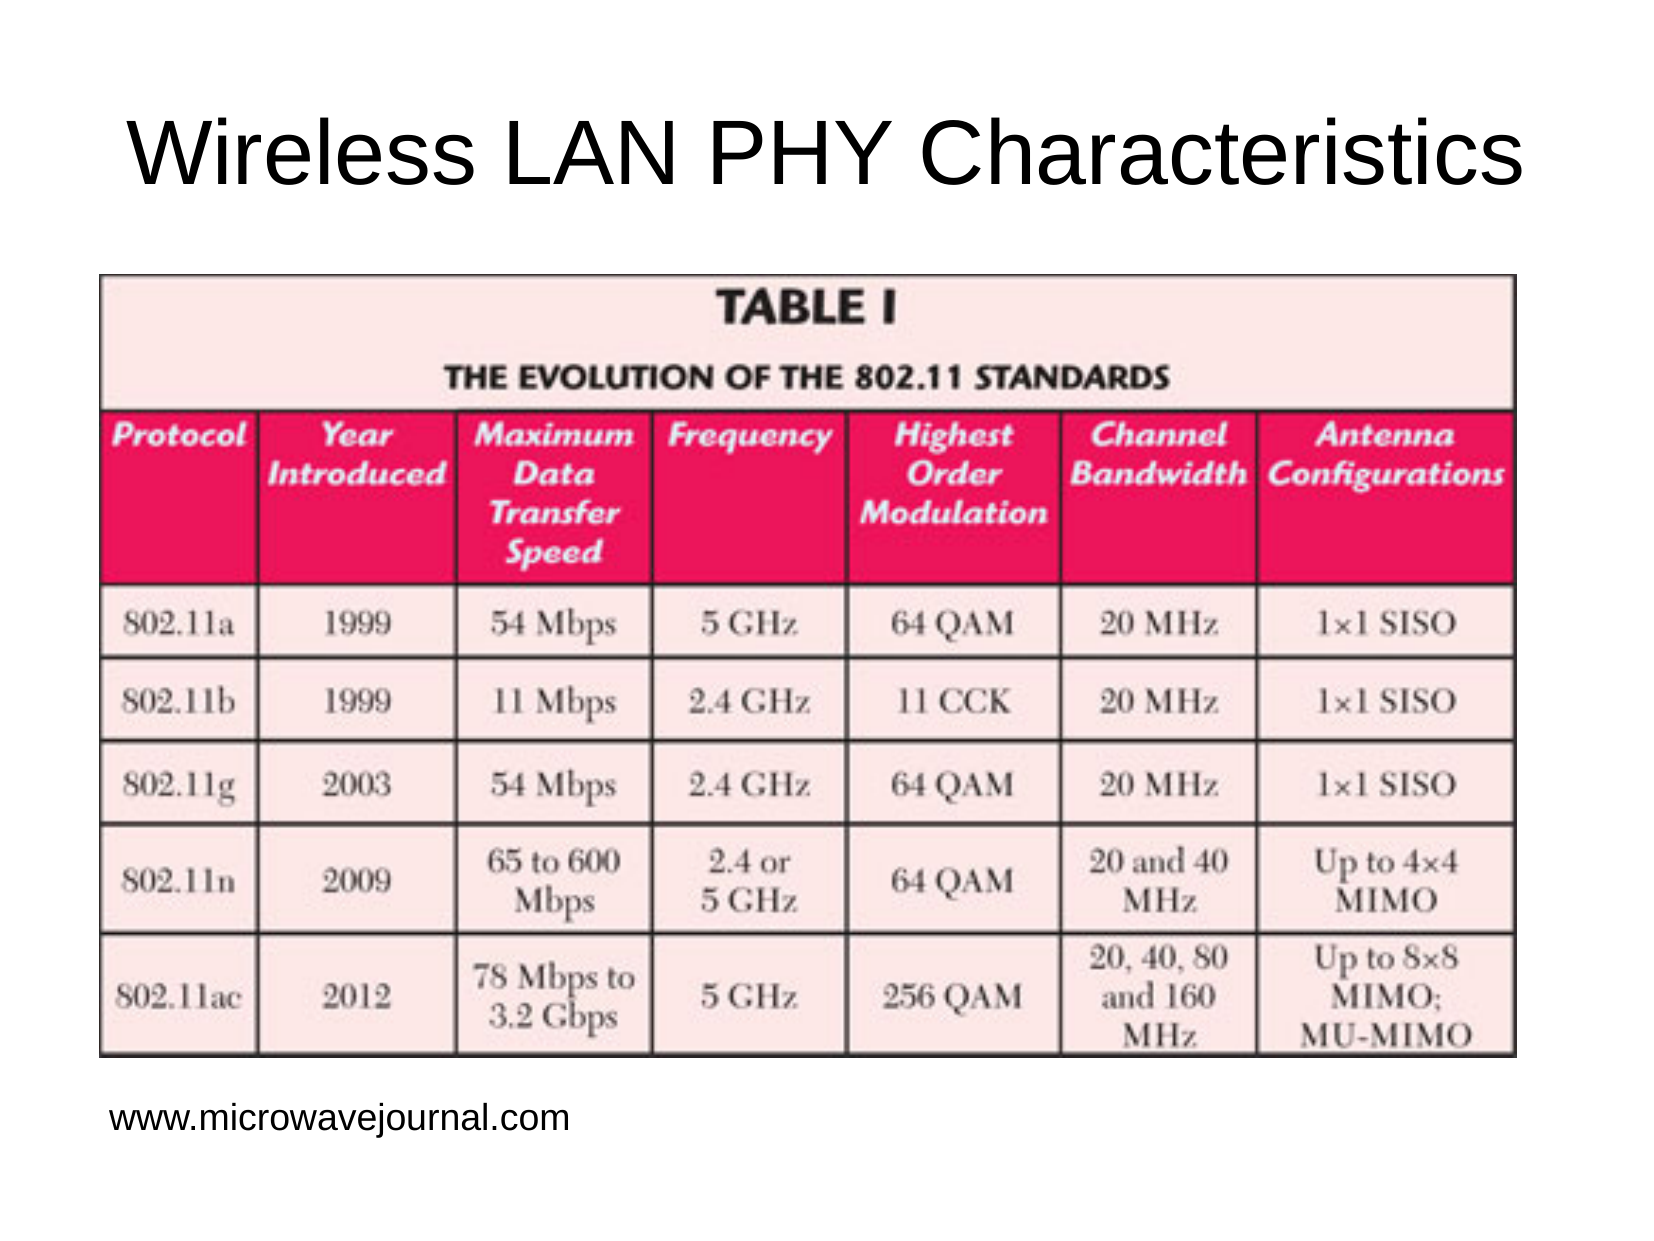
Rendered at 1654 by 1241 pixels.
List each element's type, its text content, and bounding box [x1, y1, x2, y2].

text_box www.microwavejournal.com [94, 1088, 586, 1146]
picture [99, 274, 1517, 1058]
title Wireless LAN PHY Characteristics [82, 49, 1571, 257]
